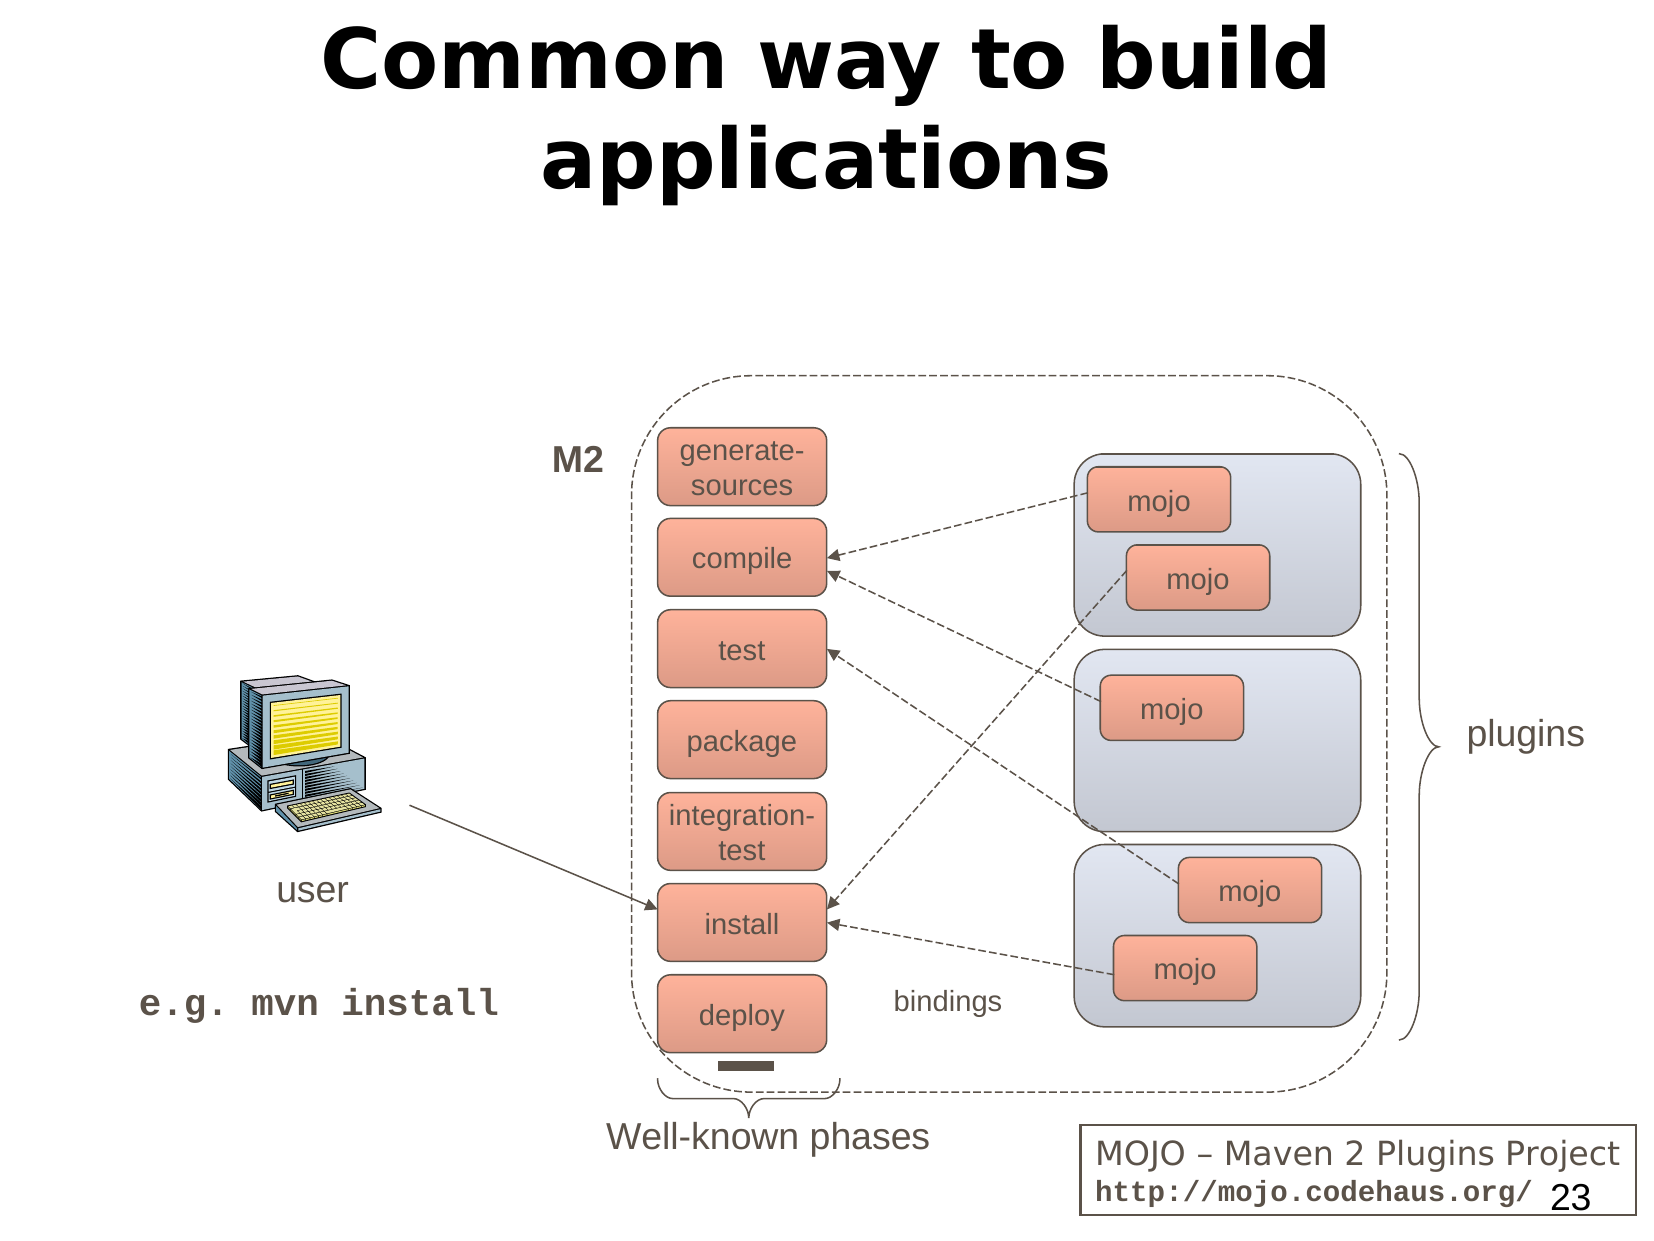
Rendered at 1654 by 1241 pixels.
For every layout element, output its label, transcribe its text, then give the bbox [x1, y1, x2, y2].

text_box package [657, 700, 827, 779]
text_box e.g. mvn install [84, 969, 554, 1031]
text_box bindings [878, 974, 1062, 1025]
title Common way to build applications [82, 67, 1571, 213]
text_box integration- test [657, 792, 827, 871]
text_box mojo [1100, 675, 1244, 741]
text_box user [214, 857, 411, 918]
text_box [1074, 649, 1361, 832]
text_box Well-known phases [488, 1104, 1049, 1166]
text_box deploy [657, 974, 827, 1053]
text_box install [657, 883, 827, 962]
text_box M2 [227, 427, 619, 489]
text_box compile [657, 518, 827, 597]
text_box [1074, 844, 1361, 1027]
text_box generate- sources [657, 427, 827, 506]
text_box [1074, 453, 1361, 637]
text_box mojo [1113, 935, 1257, 1001]
text_box mojo [1126, 544, 1270, 611]
picture [227, 675, 382, 833]
text_box mojo [1178, 857, 1322, 923]
text_box MOJO – Maven 2 Plugins Project http://mojo.codehaus.org/ [1080, 1124, 1637, 1216]
text_box test [657, 609, 827, 688]
text_box mojo [1087, 466, 1231, 532]
text_box plugins [1451, 701, 1648, 762]
